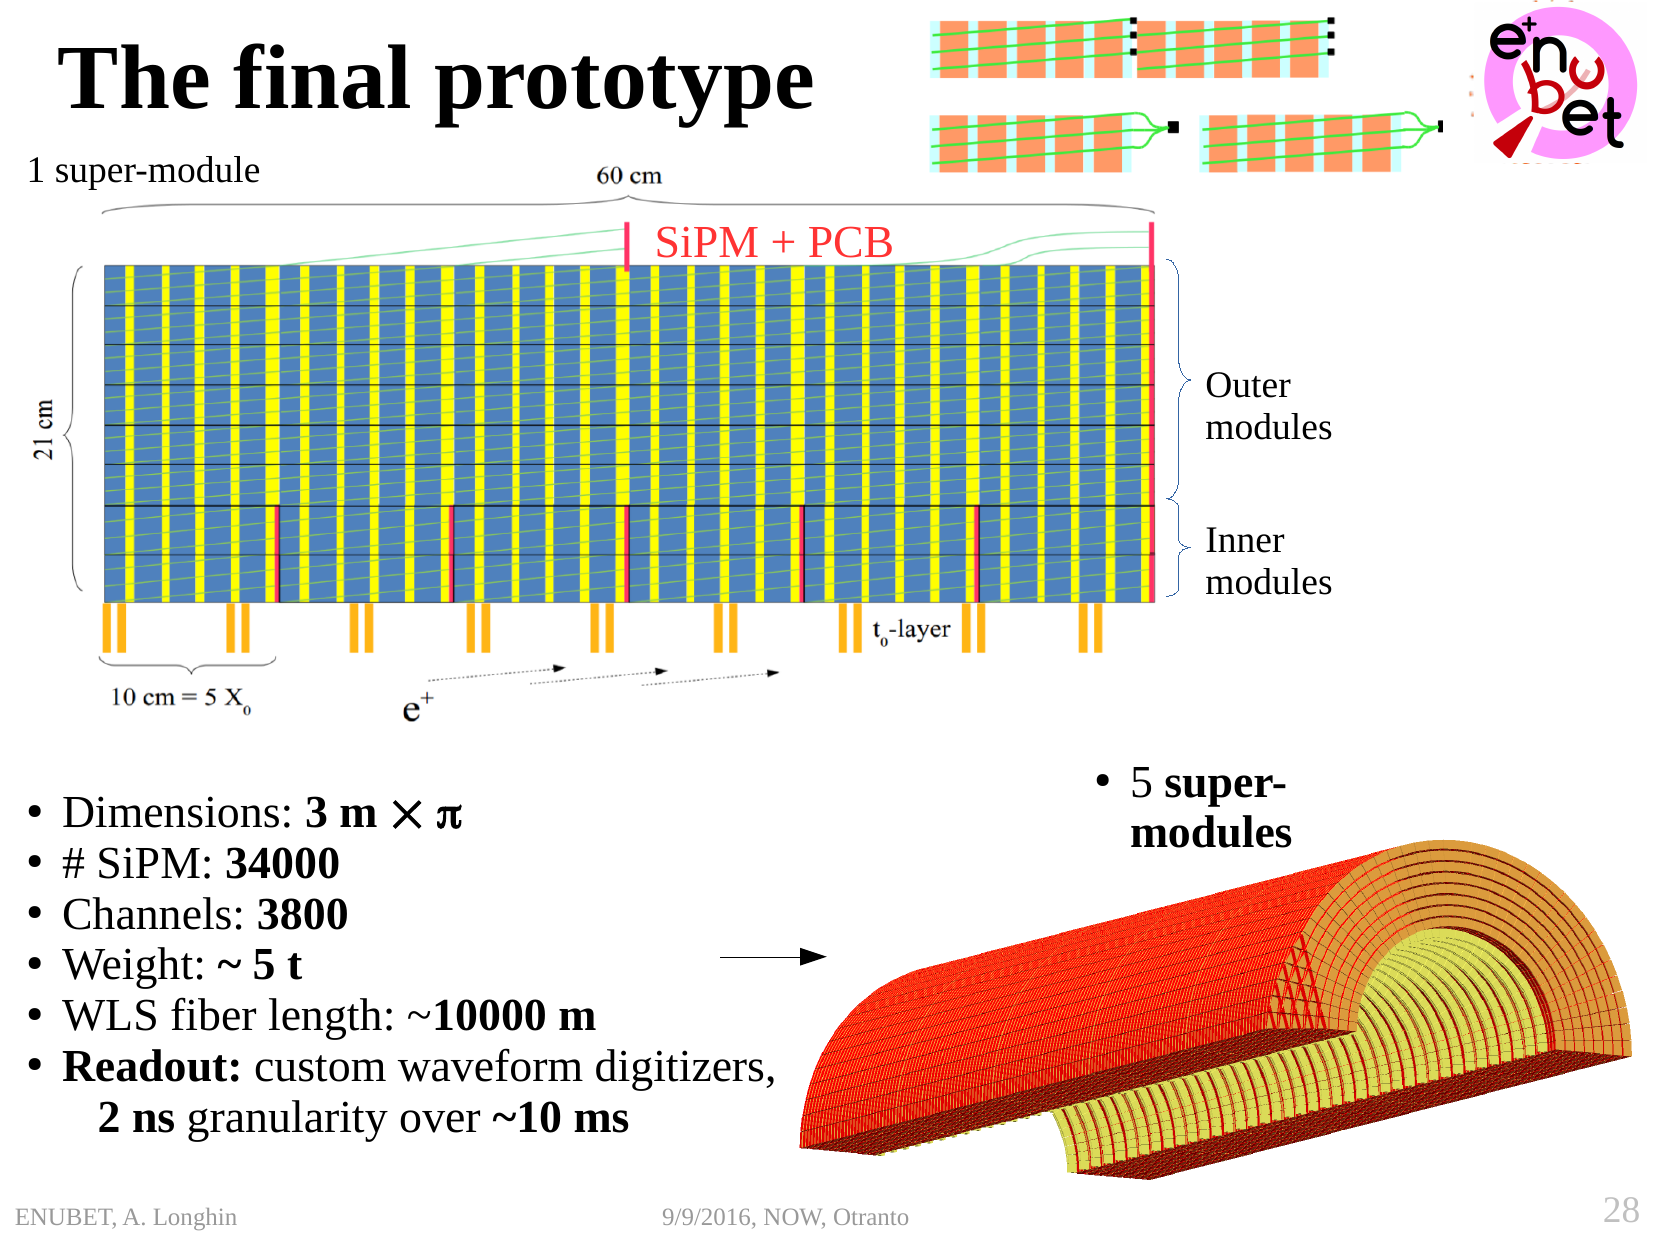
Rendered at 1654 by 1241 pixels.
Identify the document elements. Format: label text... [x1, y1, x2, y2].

text_box 1 super-module [11, 141, 449, 199]
text_box Dimensions: 3 m ´ p # SiPM: 34000 Channels: 3800 Weight: ~ 5 t WLS fiber length: ~10000 m Readout: custom waveform digitizers, 2 ns granularity over ~10 ms [11, 779, 910, 1161]
picture [1175, 834, 1182, 845]
picture [1225, 834, 1232, 844]
picture [1463, 0, 1653, 164]
picture [5, 5, 1443, 740]
picture [1198, 834, 1206, 845]
text_box 5 super-modules [1079, 749, 1465, 815]
picture [783, 834, 1642, 1193]
text_box Inner modules [1190, 511, 1418, 633]
title The final prototype [11, 19, 863, 136]
text_box Outer modules [1190, 356, 1397, 456]
text_box SiPM + PCB [639, 209, 932, 276]
